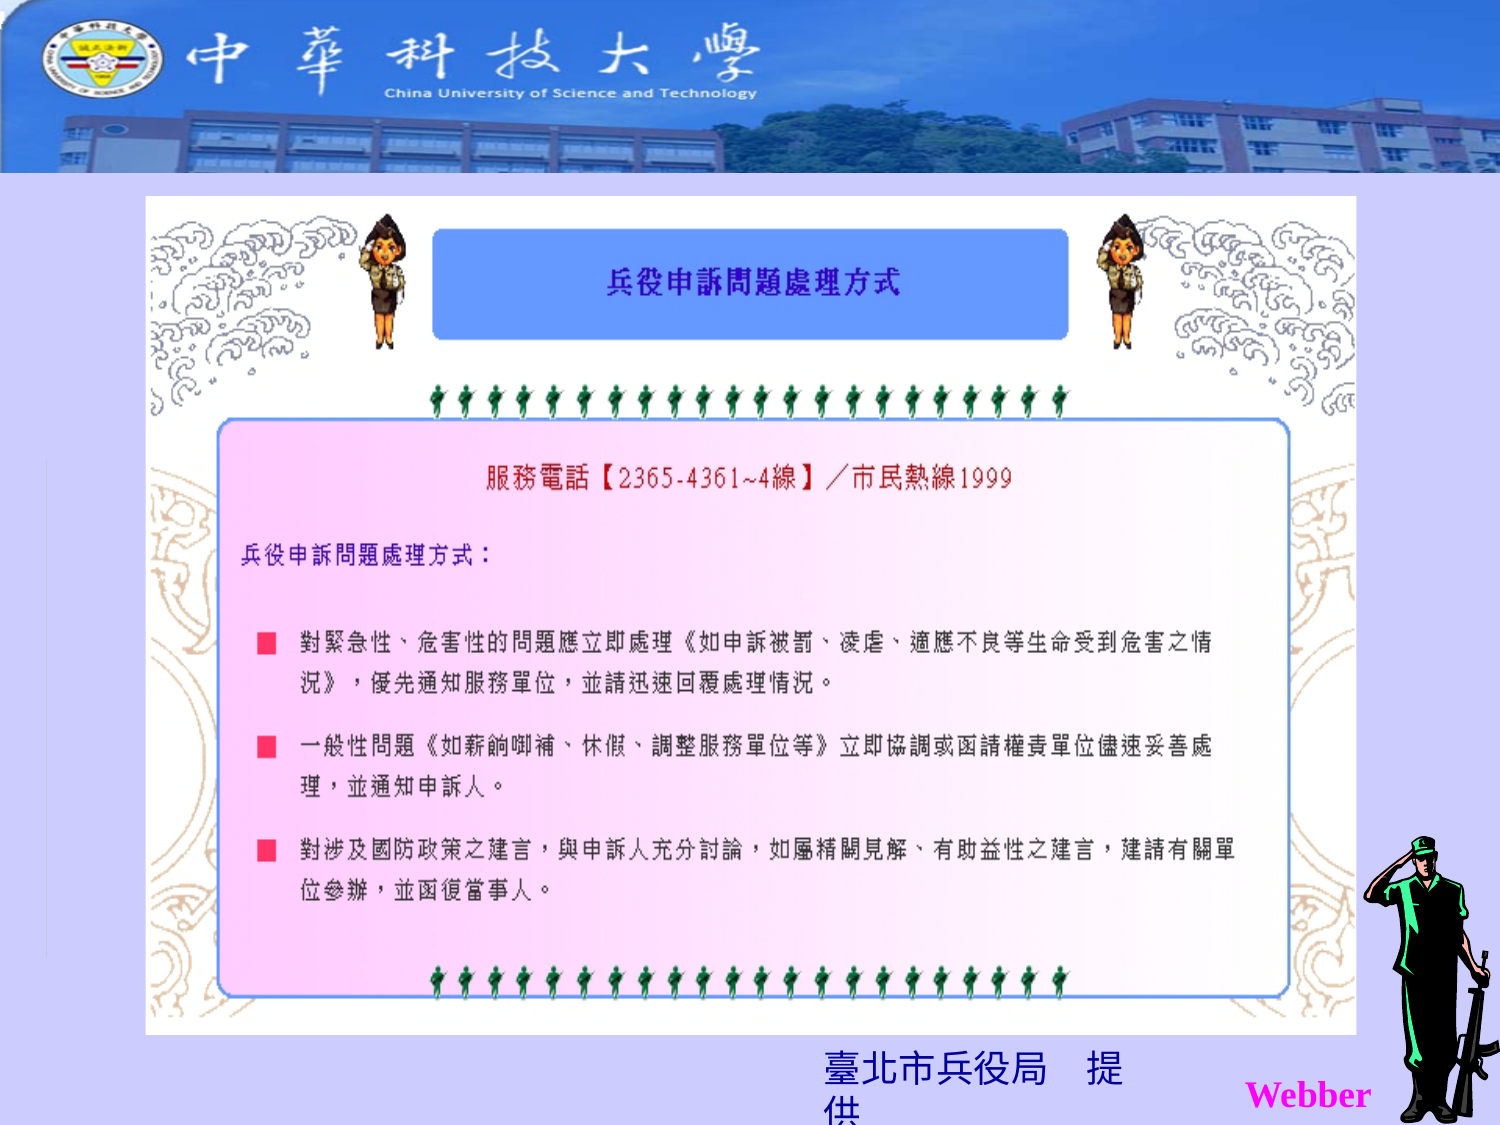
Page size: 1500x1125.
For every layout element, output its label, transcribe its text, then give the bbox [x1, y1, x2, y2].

text_box Webber [1229, 1062, 1407, 1123]
picture [1363, 835, 1500, 1125]
picture [0, 0, 1500, 173]
text_box 臺北市兵役局 提供 [809, 1037, 1176, 1099]
picture [145, 196, 1357, 1035]
